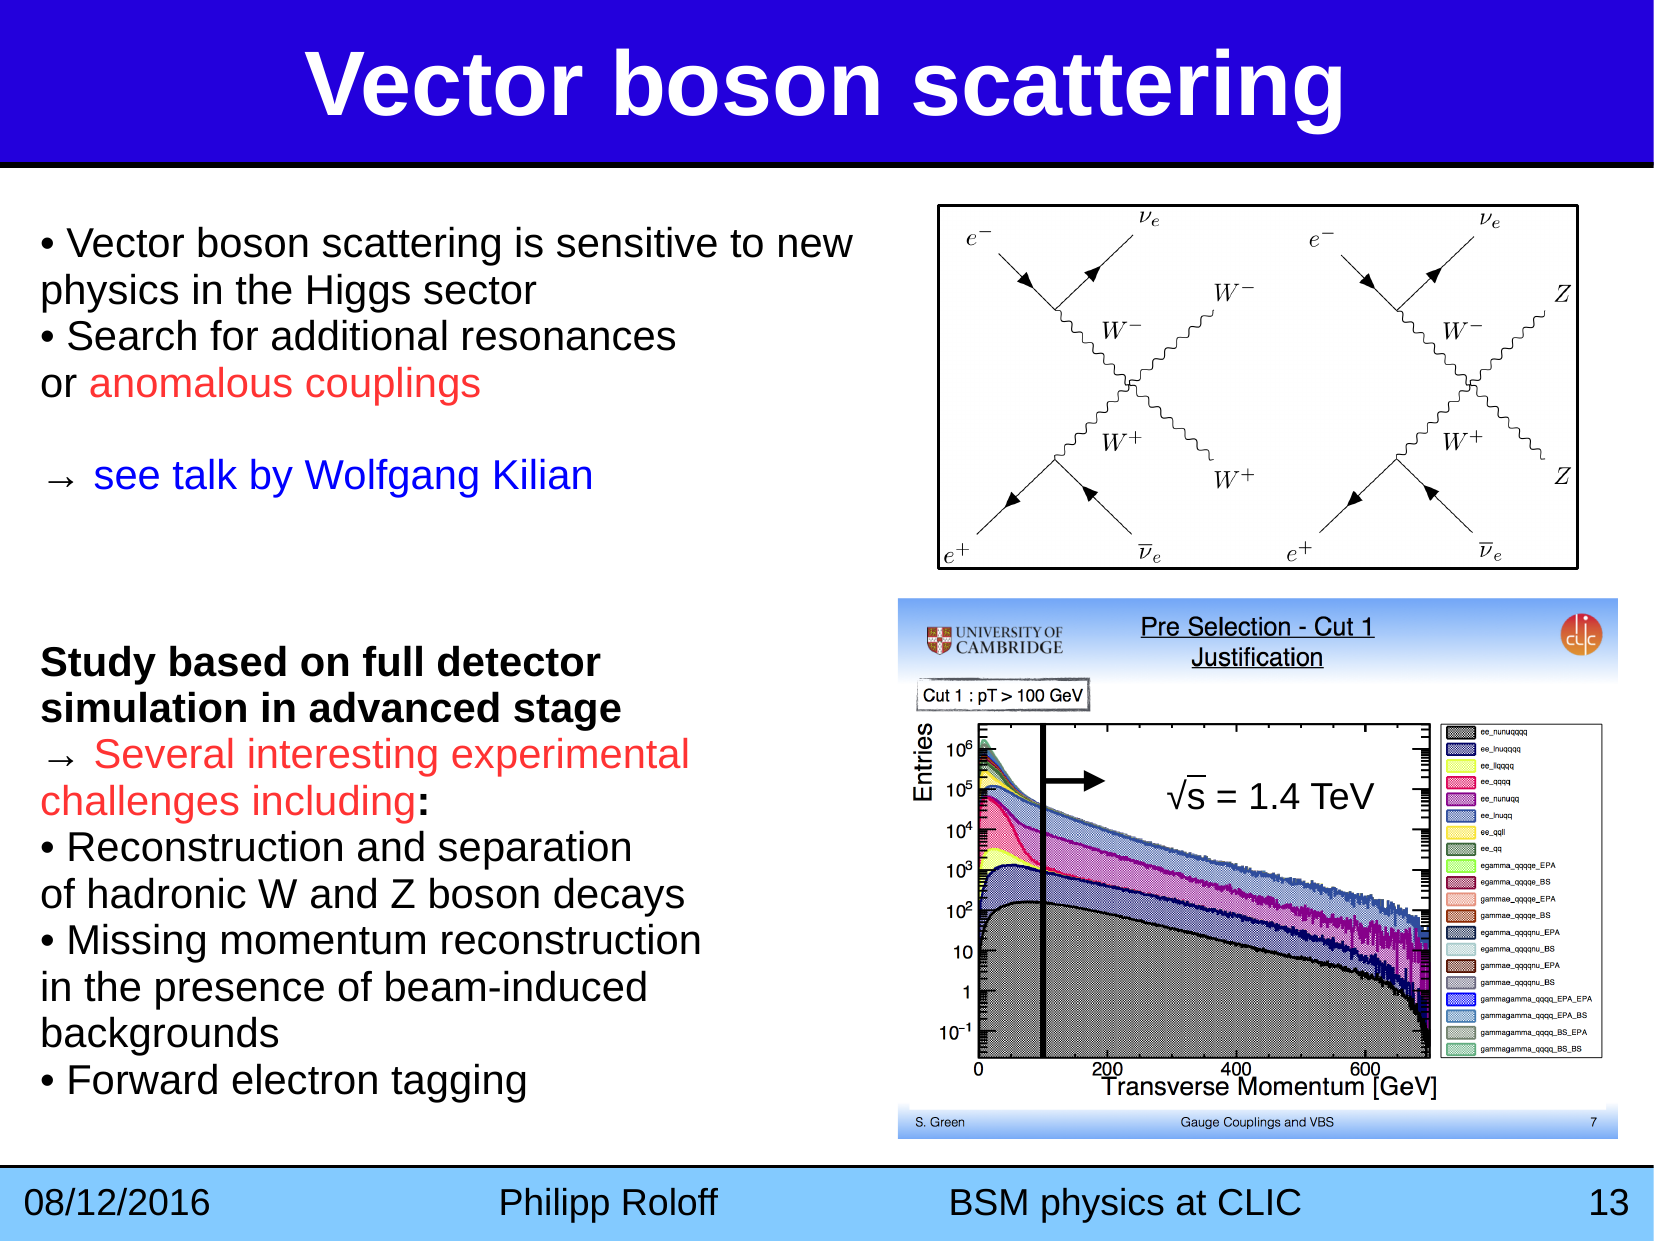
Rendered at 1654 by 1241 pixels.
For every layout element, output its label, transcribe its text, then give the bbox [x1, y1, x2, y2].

text_box √s = 1.4 TeV [1151, 767, 1395, 825]
picture [939, 207, 1576, 568]
title Vector boson scattering [82, 13, 1571, 154]
text_box • Vector boson scattering is sensitive to new physics in the Higgs sector • Search for additional resonances or anomalous couplings → see talk by Wolfgang Kilian Study based on full detector simulation in advanced stage → Several interesting experimental challenges including: • Reconstruction and separation of hadronic W and Z boson decays • Missing momentum reconstruction in the presence of beam-induced backgrounds • Forward electron tagging [25, 212, 963, 1111]
picture [897, 598, 1618, 1139]
